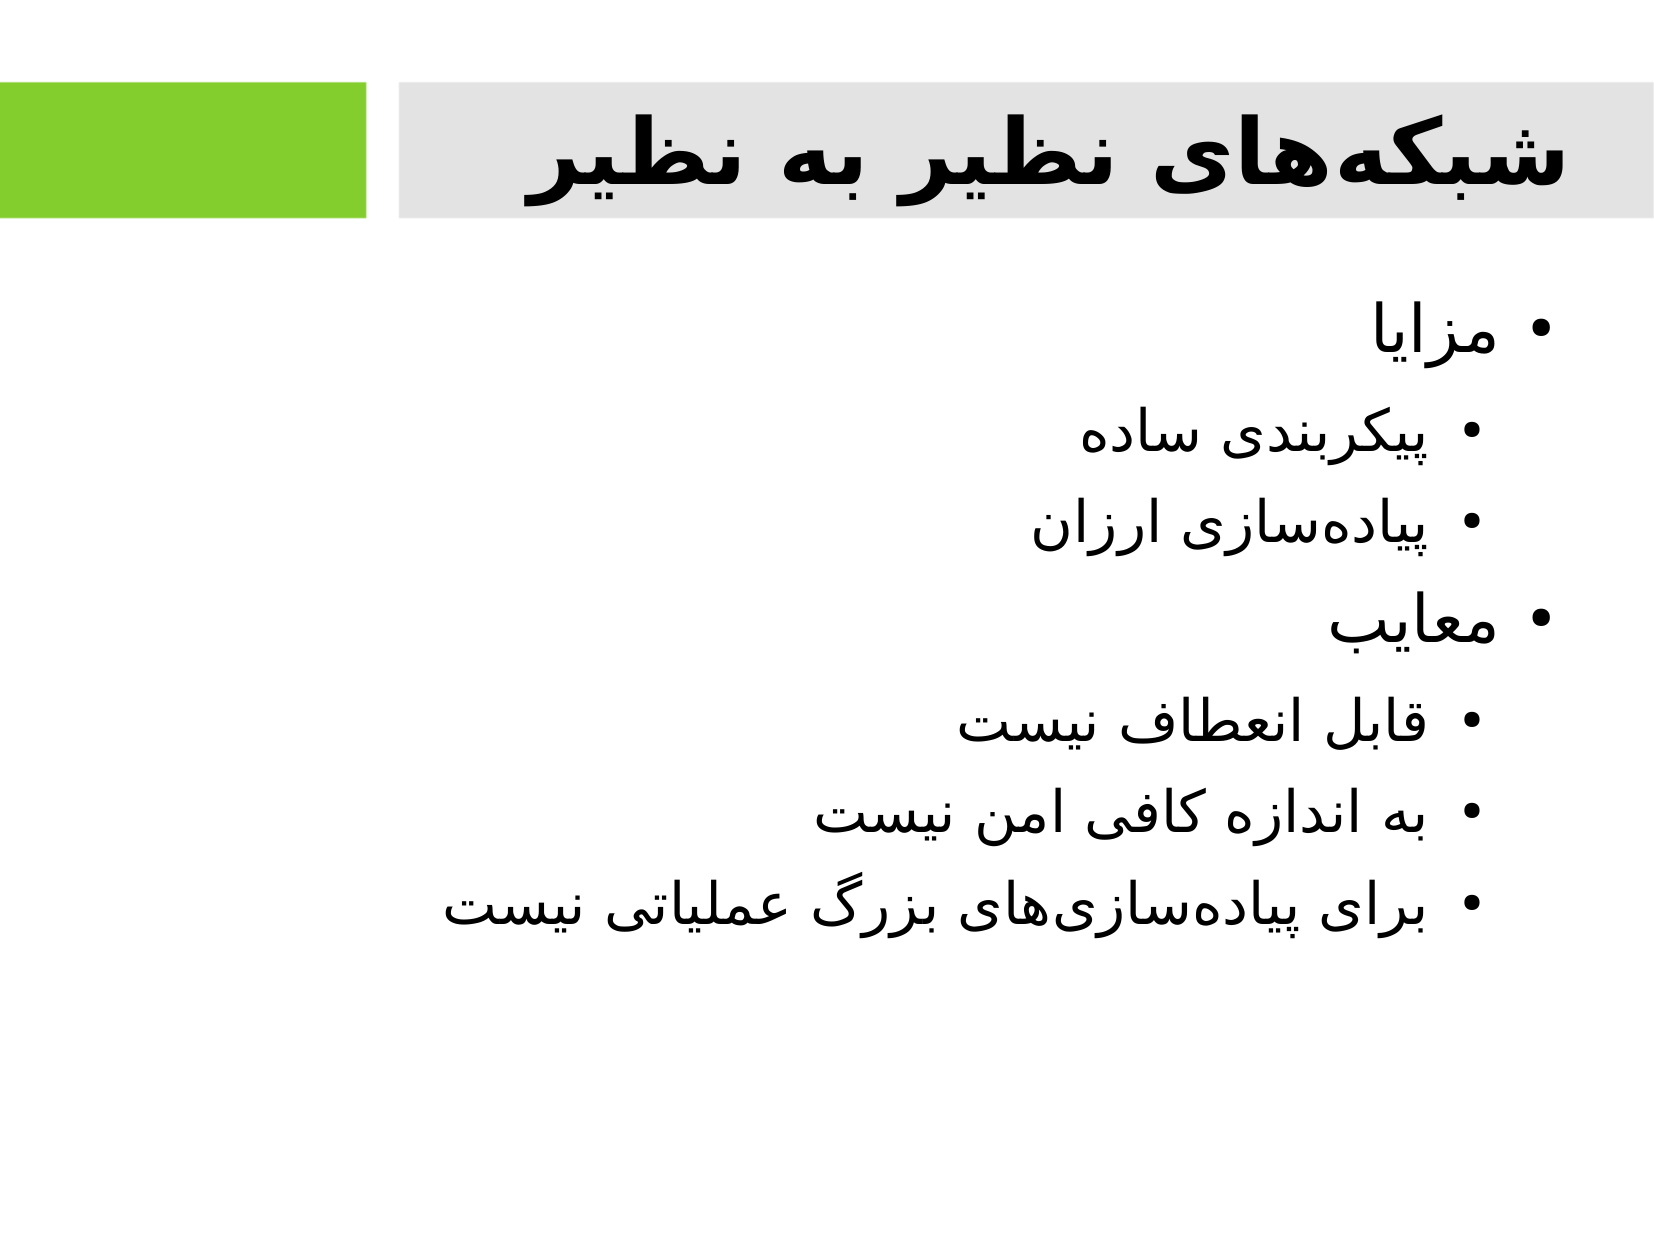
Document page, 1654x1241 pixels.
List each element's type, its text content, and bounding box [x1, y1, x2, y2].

picture [0, 0, 1654, 1241]
list مزایا پیکربندی ساده پیاده‌سازی ارزان معایب قابل انعطاف نیست به اندازه کافی امن نیست برای پیاده‌سازی‌های بزرگ عملیاتی نیست [82, 290, 1571, 1109]
title شبکه‌های نظیر به نظیر [82, 56, 1571, 250]
